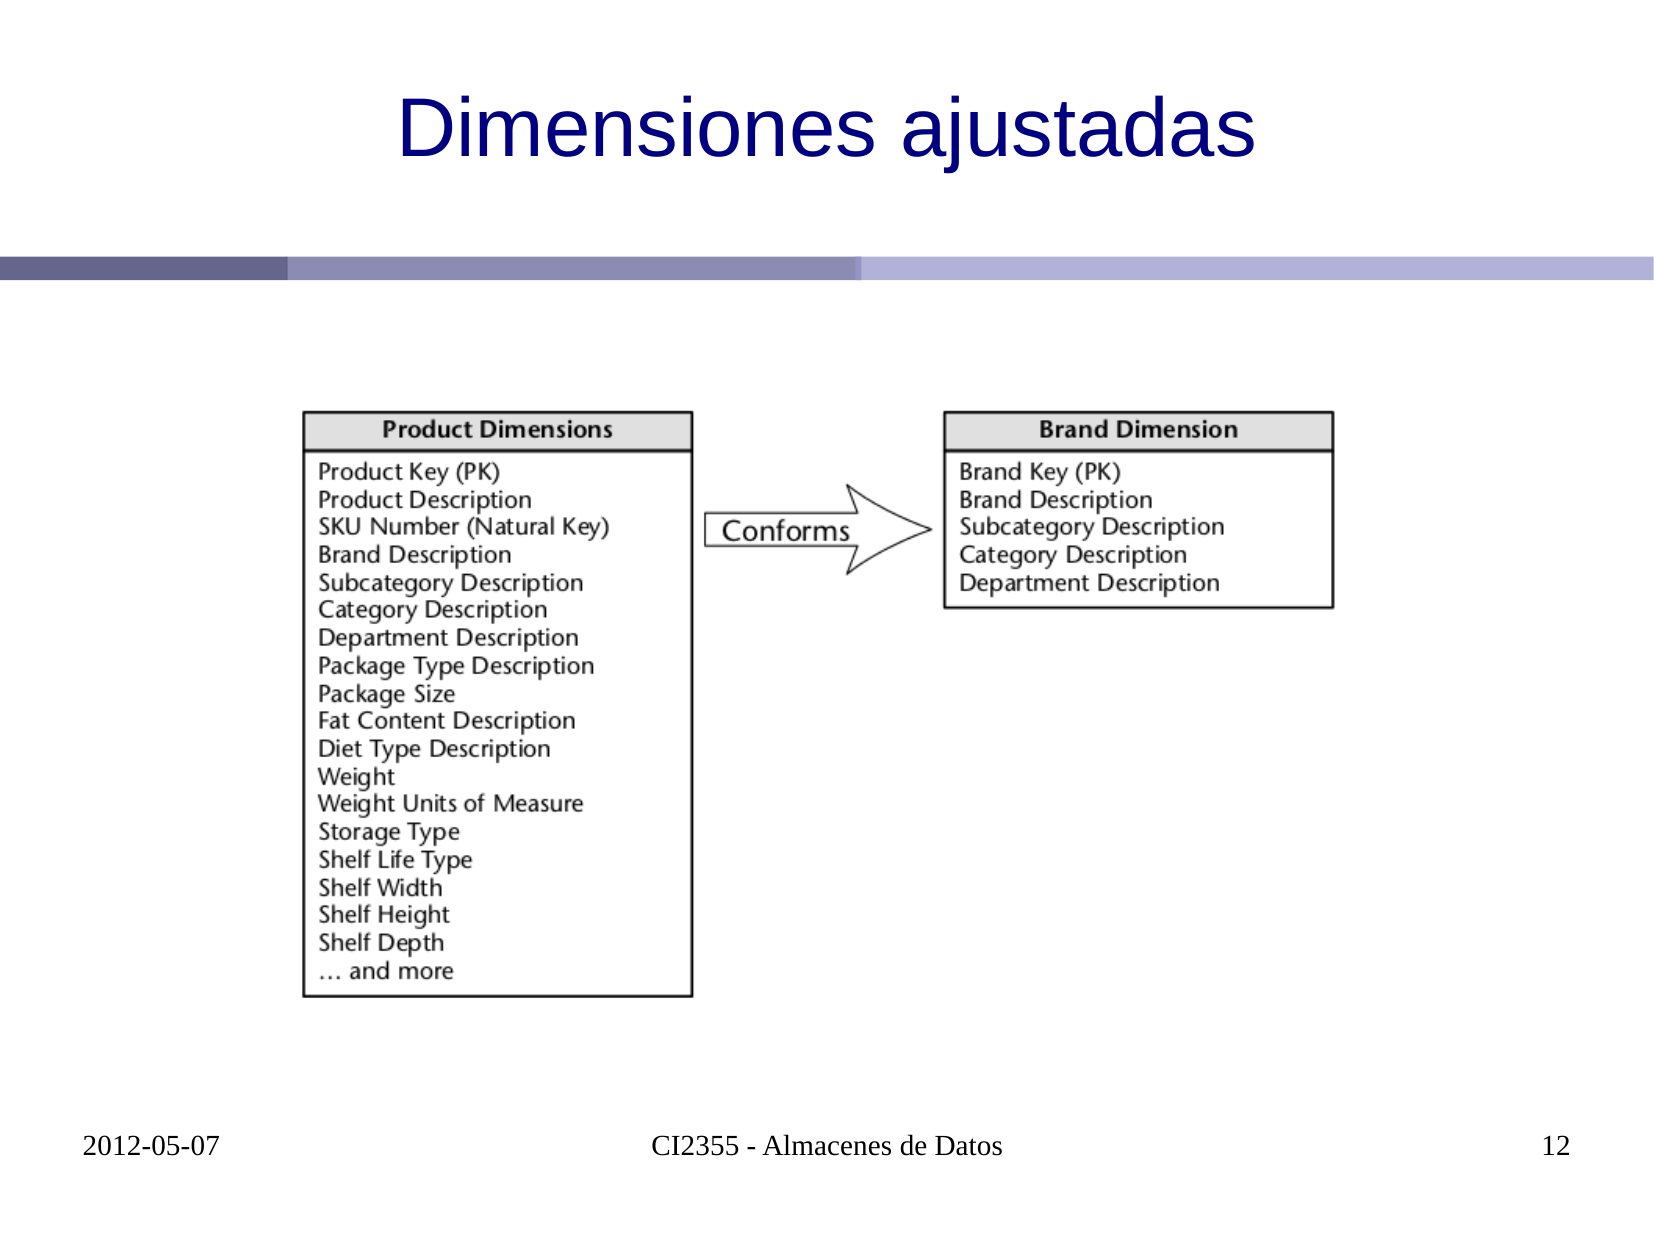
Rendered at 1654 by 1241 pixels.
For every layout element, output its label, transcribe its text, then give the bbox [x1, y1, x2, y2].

picture [276, 394, 1366, 1009]
title Dimensiones ajustadas [0, 0, 1654, 257]
